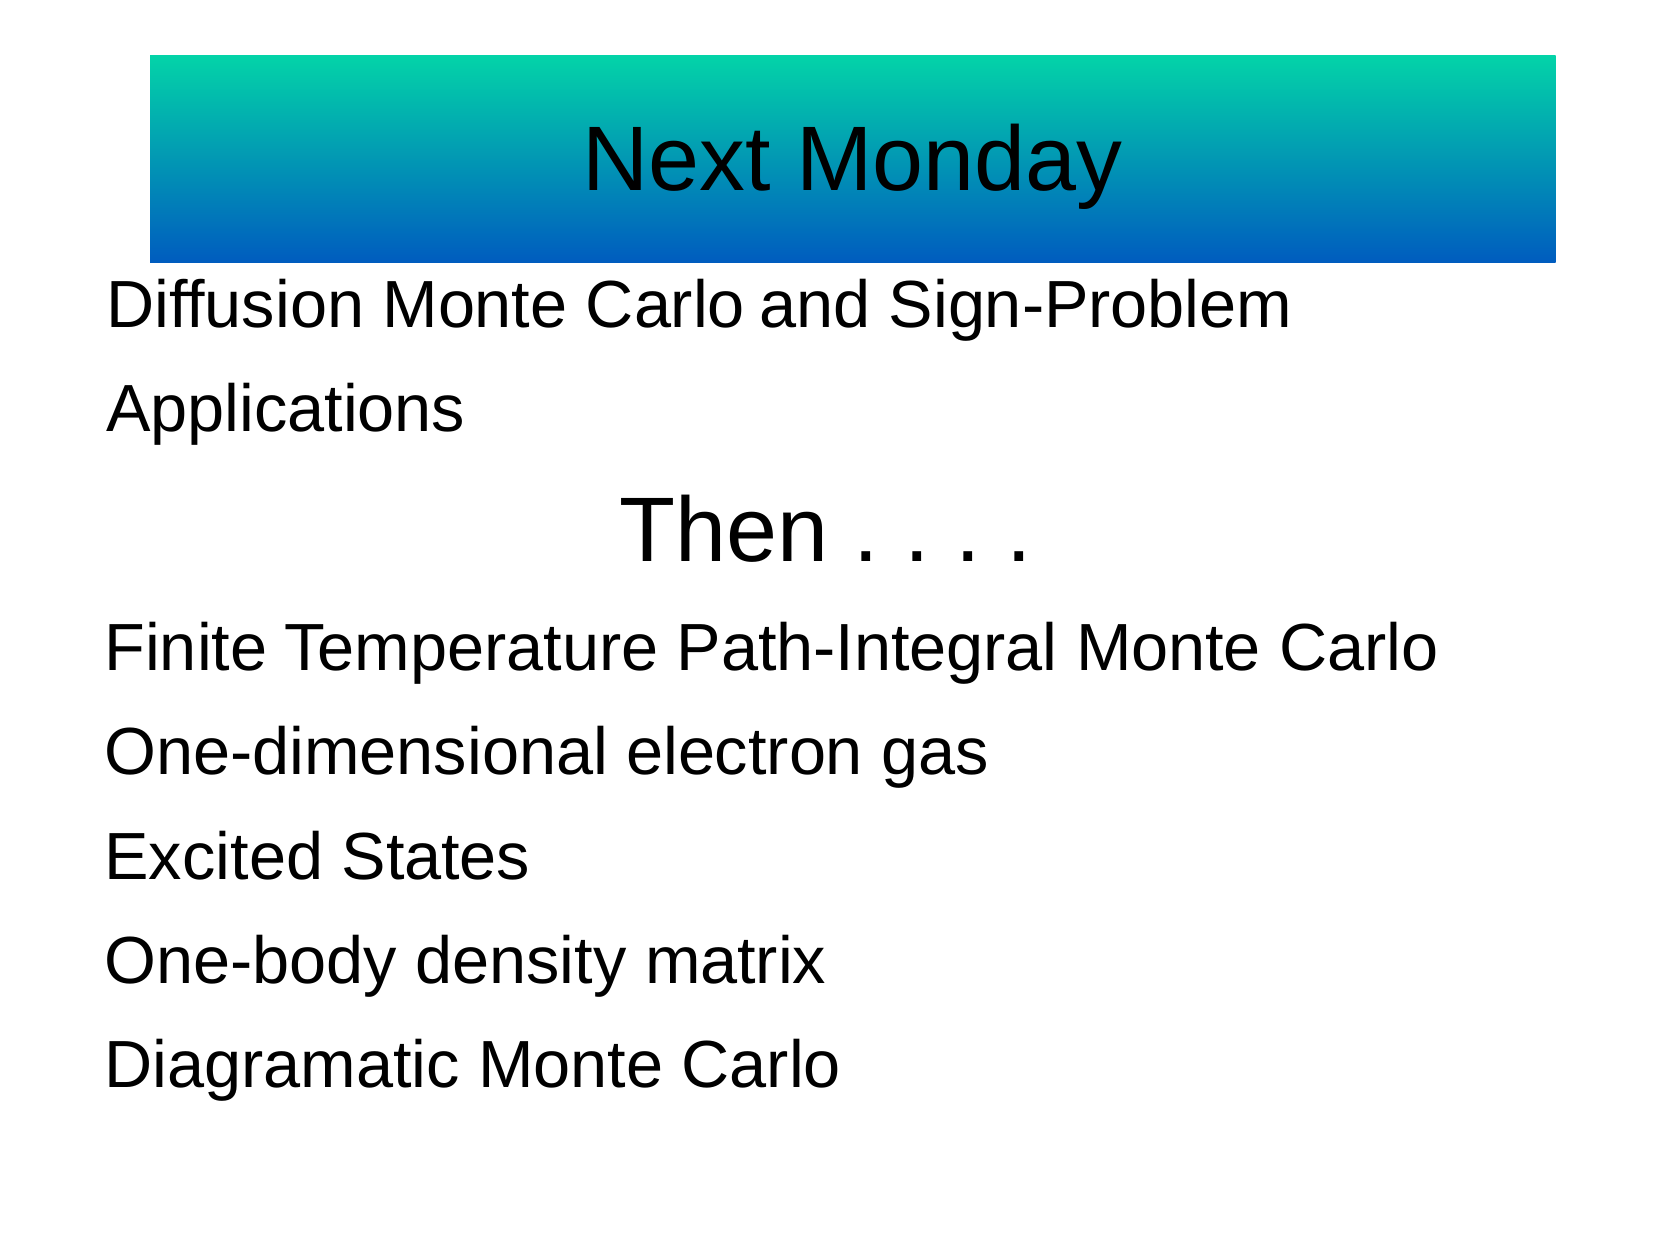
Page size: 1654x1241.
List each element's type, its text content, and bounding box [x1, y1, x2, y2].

list Finite Temperature Path-Integral Monte Carlo One-dimensional electron gas Excited States One-body density matrix Diagramatic Monte Carlo [86, 610, 1576, 1145]
title Next Monday [150, 55, 1556, 263]
title Then . . . . [100, 426, 1589, 634]
list Diffusion Monte Carlo and Sign-Problem Applications [88, 266, 1577, 539]
